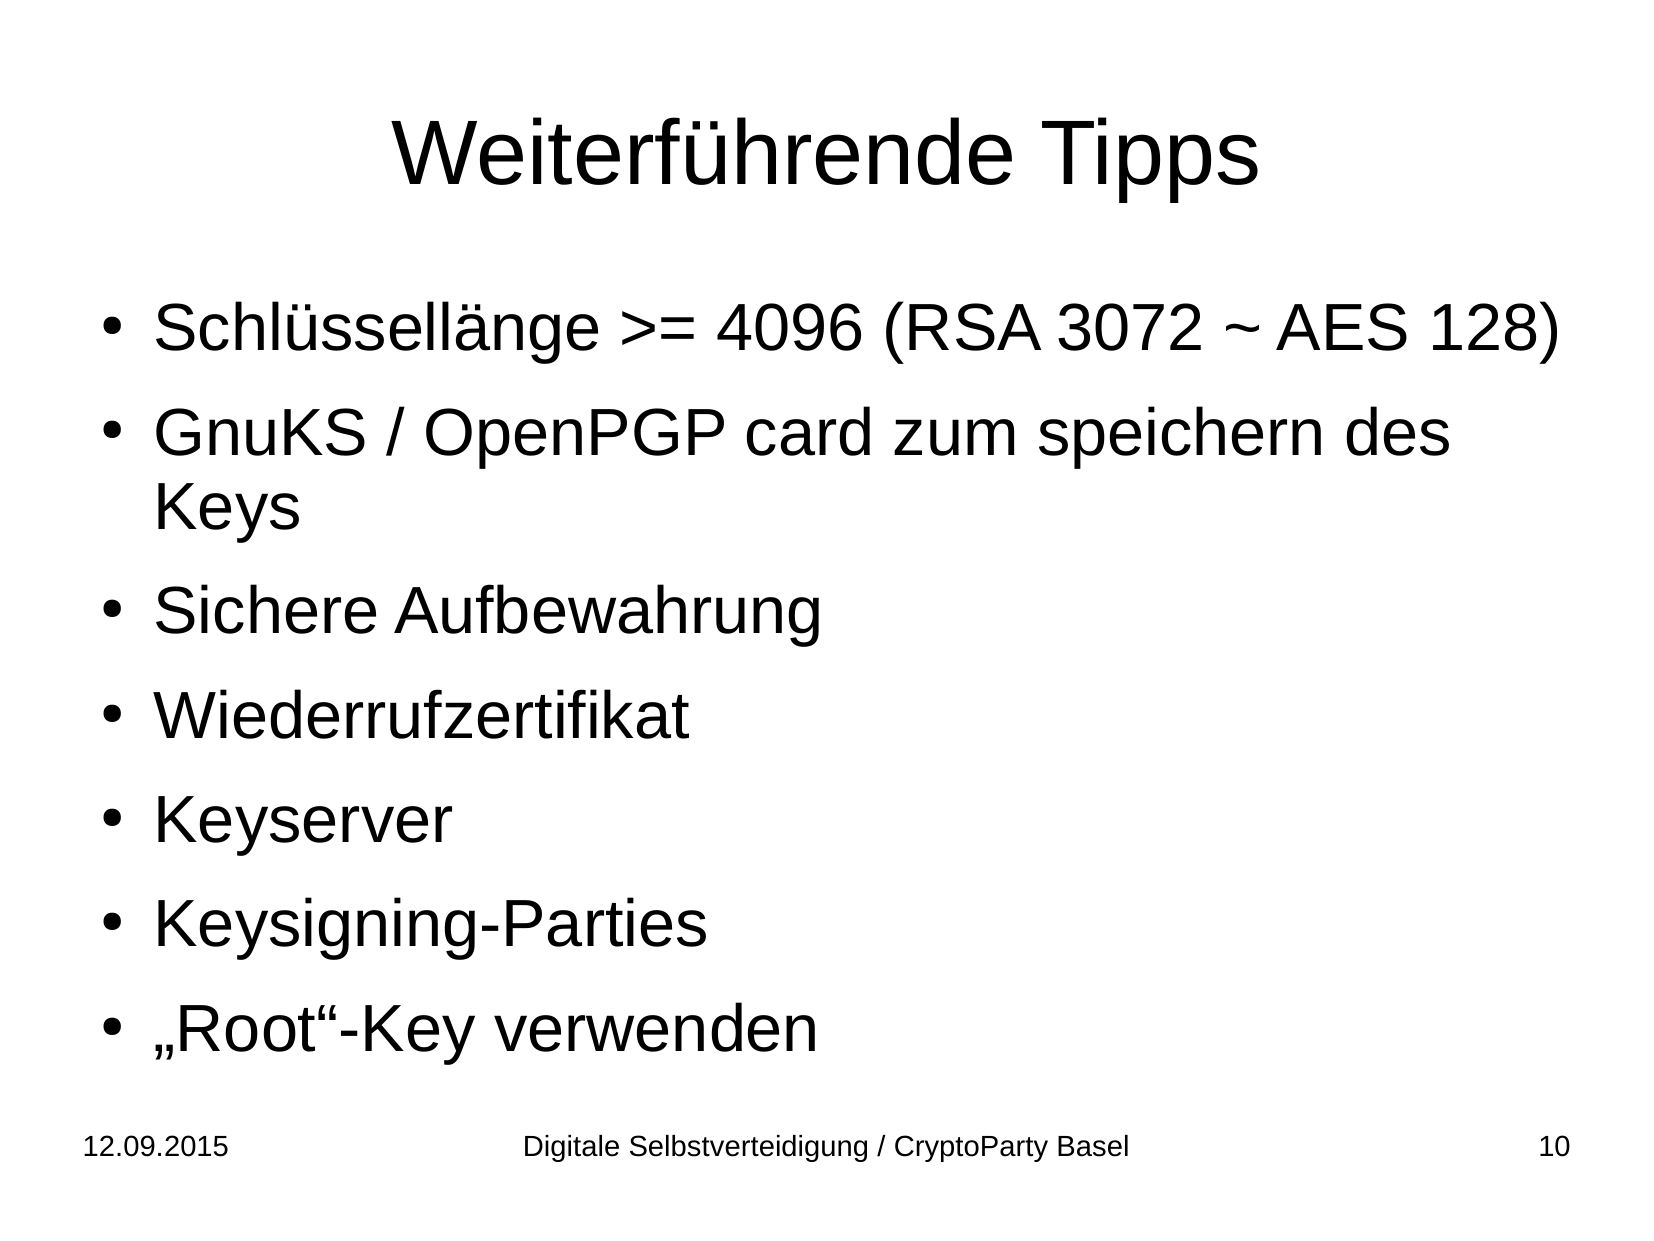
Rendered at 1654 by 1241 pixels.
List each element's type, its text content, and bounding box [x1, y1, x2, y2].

title Weiterführende Tipps [82, 49, 1571, 257]
list Schlüssellänge >= 4096 (RSA 3072 ~ AES 128) GnuKS / OpenPGP card zum speichern des Keys Sichere Aufbewahrung Wiederrufzertifikat Keyserver Keysigning-Parties „Root“-Key verwenden [82, 290, 1571, 1066]
